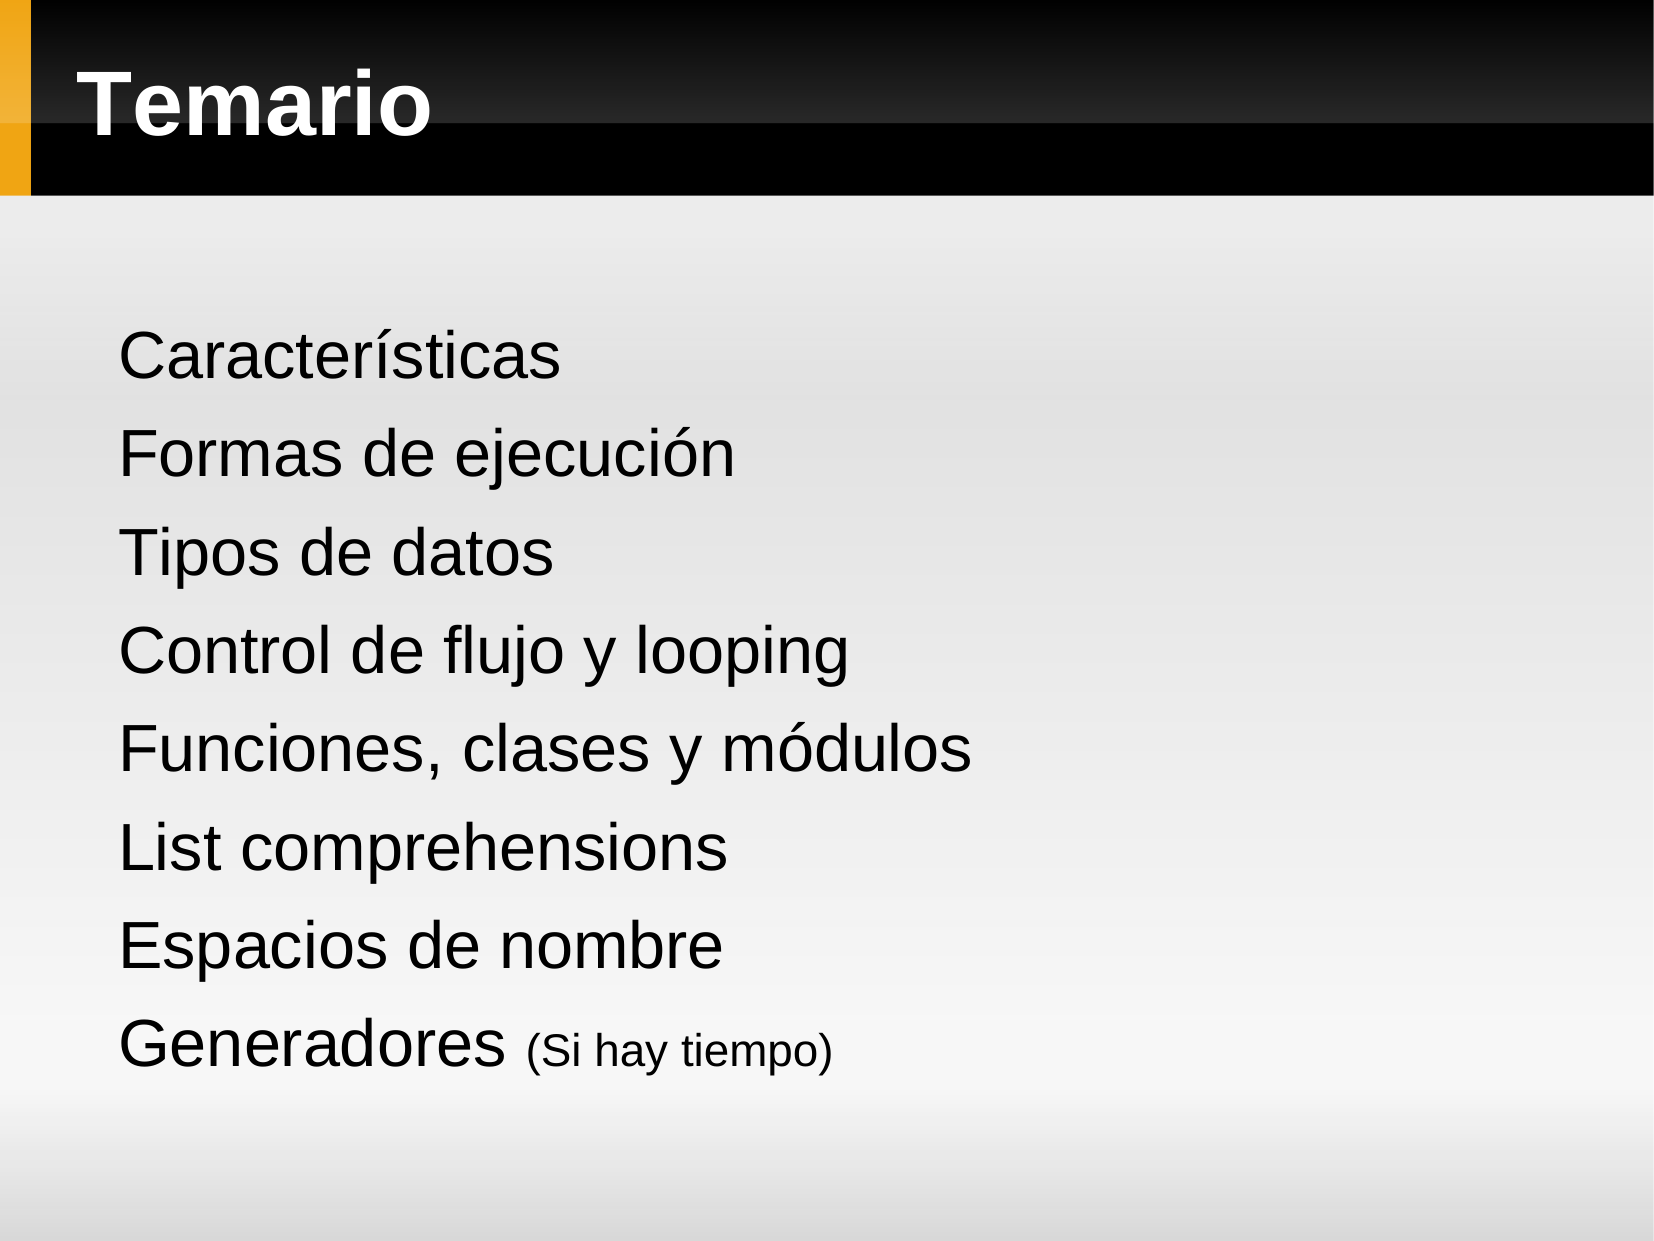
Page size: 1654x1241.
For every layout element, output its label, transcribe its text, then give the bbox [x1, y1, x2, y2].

picture [0, 0, 1654, 1241]
subtitle Características Formas de ejecución Tipos de datos Control de flujo y looping Funciones, clases y módulos List comprehensions Espacios de nombre Generadores (Si hay tiempo) [82, 219, 1571, 1180]
title Temario [76, 7, 1565, 200]
